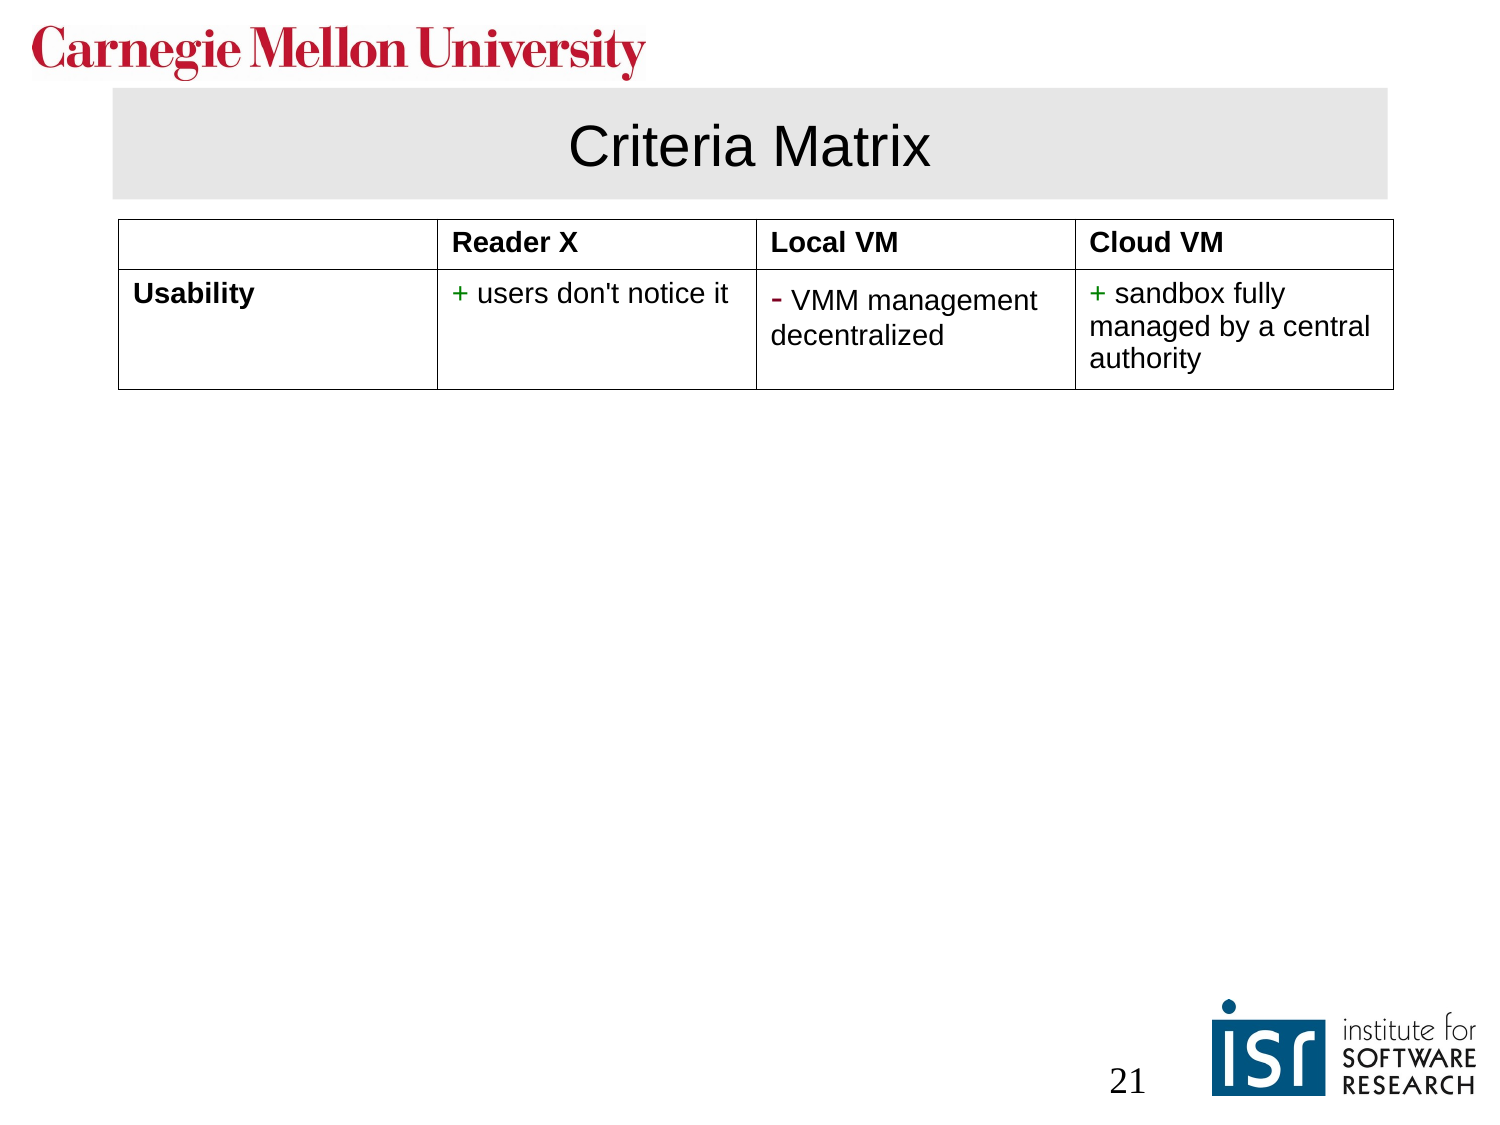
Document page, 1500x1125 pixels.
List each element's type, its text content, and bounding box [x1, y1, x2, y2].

table_header Cloud VM [1076, 220, 1393, 269]
table_header [119, 220, 437, 269]
table_cell - VMM management decentralized [757, 270, 1075, 389]
picture [1247, 1030, 1282, 1088]
table_cell + sandbox fully managed by a central authority [1076, 270, 1393, 389]
table_cell + users don't notice it [438, 270, 756, 389]
title Criteria Matrix [112, 87, 1388, 200]
picture [1223, 1031, 1233, 1085]
picture [1212, 999, 1476, 1096]
picture [1294, 1031, 1315, 1086]
table_header Reader X [438, 220, 756, 269]
table_header Local VM [757, 220, 1075, 269]
table_cell Usability [119, 270, 437, 389]
picture [32, 25, 646, 81]
